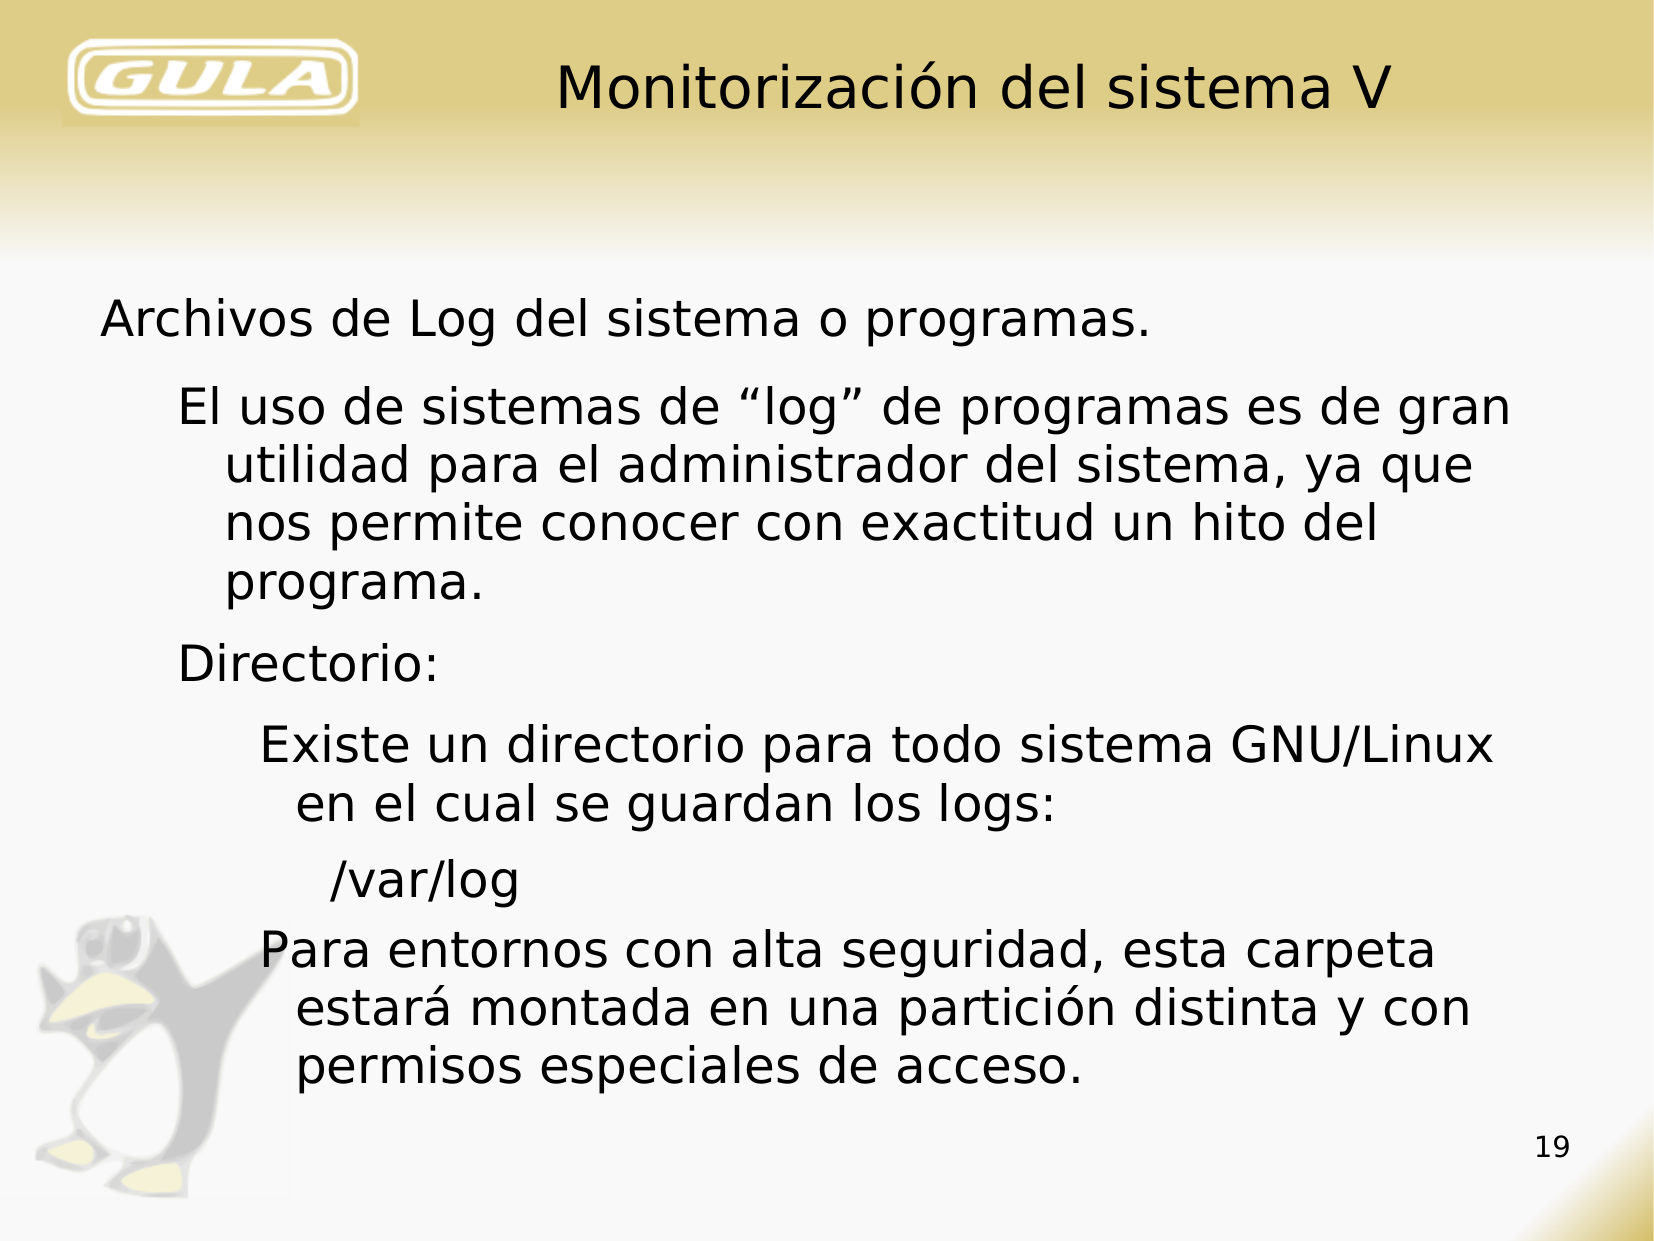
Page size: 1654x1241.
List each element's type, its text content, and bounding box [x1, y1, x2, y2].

list Archivos de Log del sistema o programas. El uso de sistemas de “log” de programas es de gran utilidad para el administrador del sistema, ya que nos permite conocer con exactitud un hito del programa. Directorio: Existe un directorio para todo sistema GNU/Linux en el cual se guardan los logs: /var/log Para entornos con alta seguridad, esta carpeta estará montada en una partición distinta y con permisos especiales de acceso. [82, 290, 1571, 1096]
picture [0, 0, 1654, 1241]
title Monitorización del sistema V [383, 22, 1565, 154]
